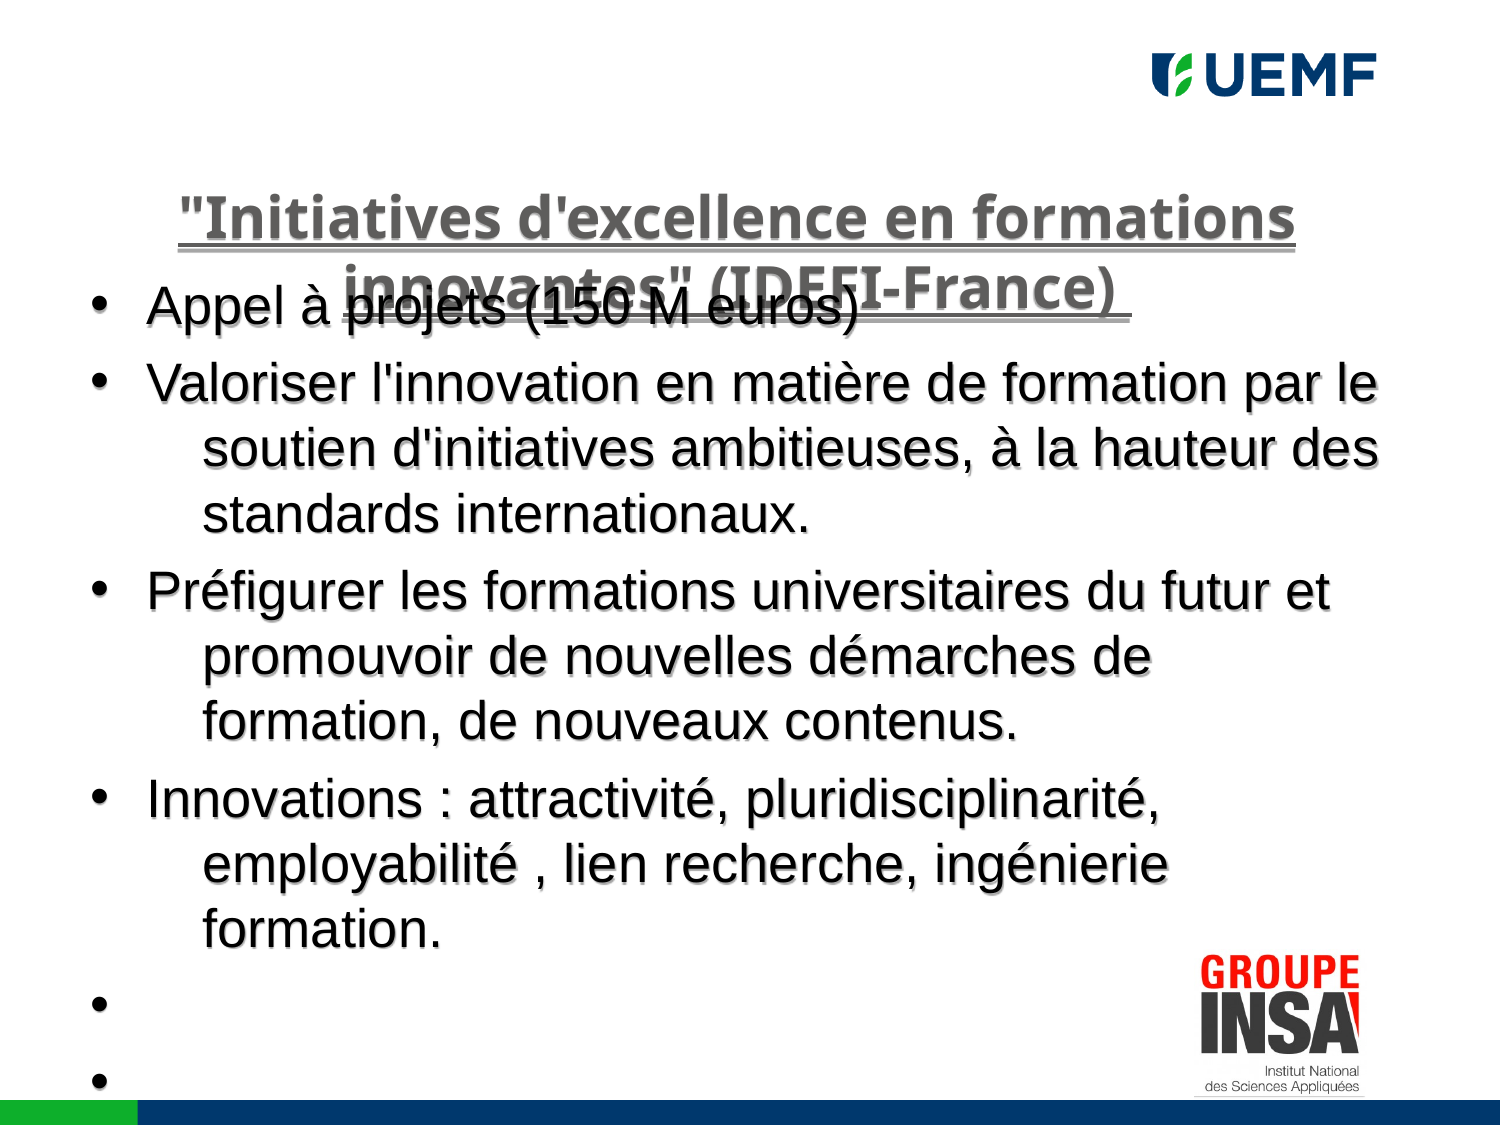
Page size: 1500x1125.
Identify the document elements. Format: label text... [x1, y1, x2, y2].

list Appel à projets (150 M euros) Valoriser l'innovation en matière de formation par le soutien d'initiatives ambitieuses, à la hauteur des standards internationaux. Préfigurer les formations universitaires du futur et promouvoir de nouvelles démarches de formation, de nouveaux contenus. Innovations : attractivité, pluridisciplinarité, employabilité , lien recherche, ingénierie formation. [75, 262, 1426, 1005]
title "Initiatives d'excellence en formations innovantes" (IDEFI-France) [62, 102, 1413, 291]
